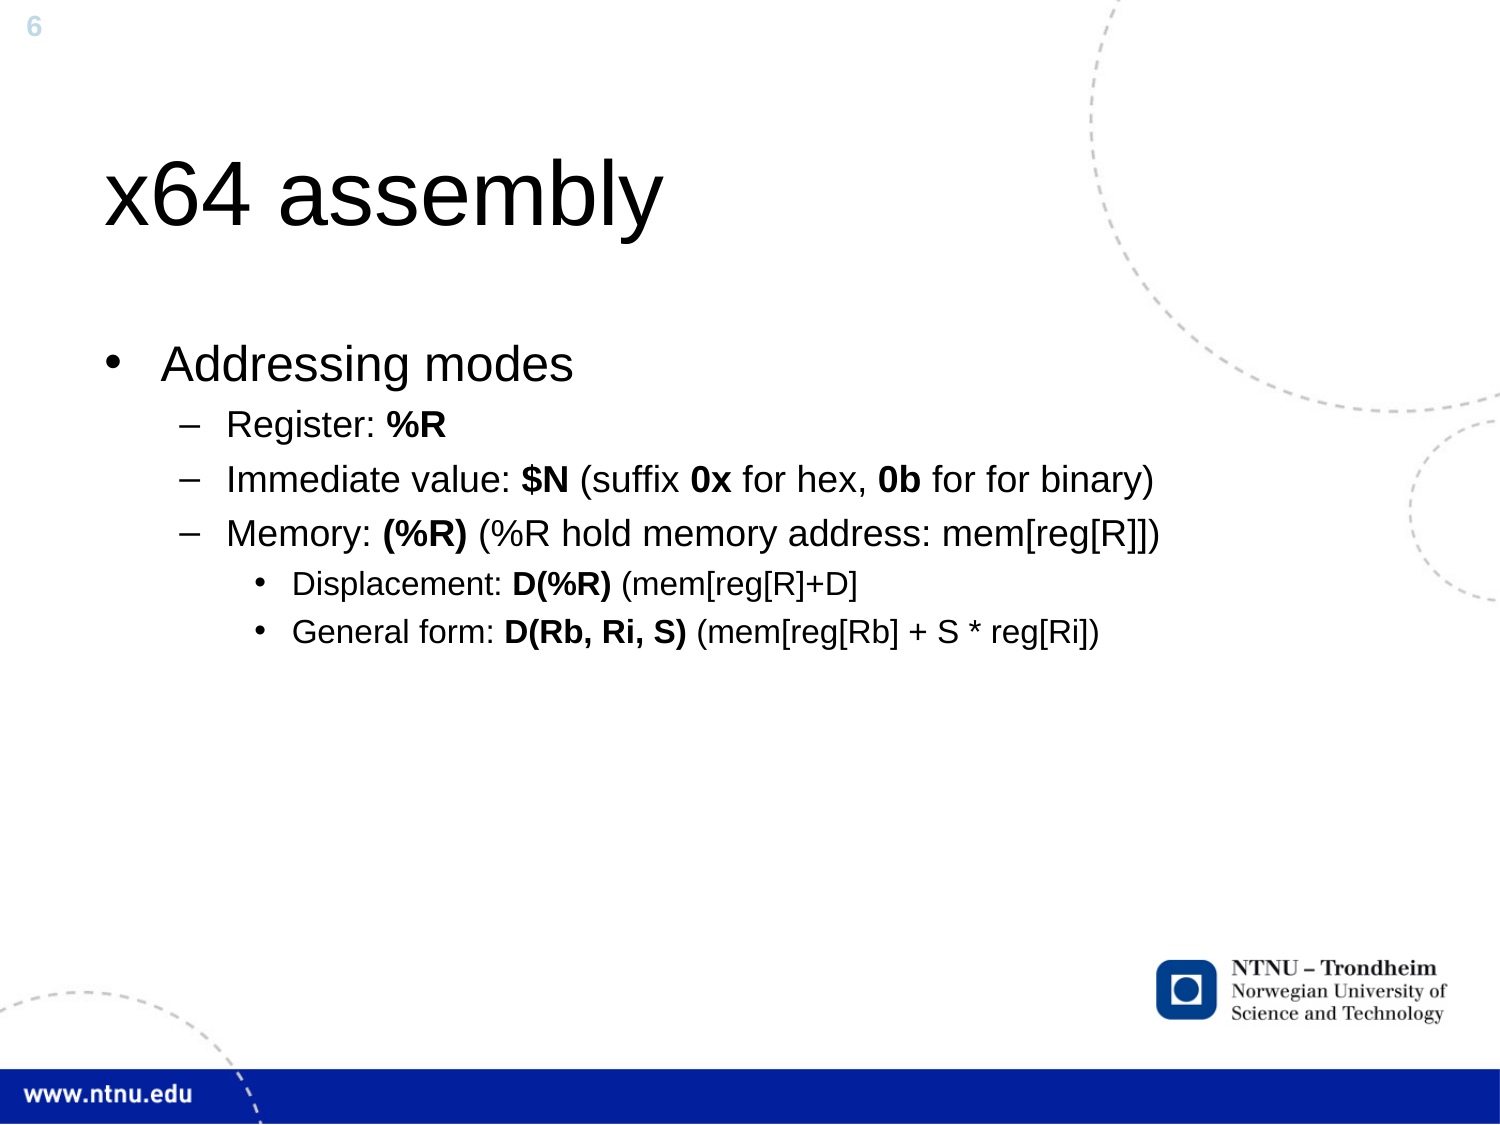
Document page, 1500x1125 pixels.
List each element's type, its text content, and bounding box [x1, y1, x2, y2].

list Addressing modes Register: %R Immediate value: $N (suffix 0x for hex, 0b for for binary) Memory: (%R) (%R hold memory address: mem[reg[R]]) Displacement: D(%R) (mem[reg[R]+D] General form: D(Rb, Ri, S) (mem[reg[Rb] + S * reg[Ri]) [89, 323, 1365, 991]
title x64 assembly [89, 87, 1365, 291]
picture [0, 0, 1500, 1125]
